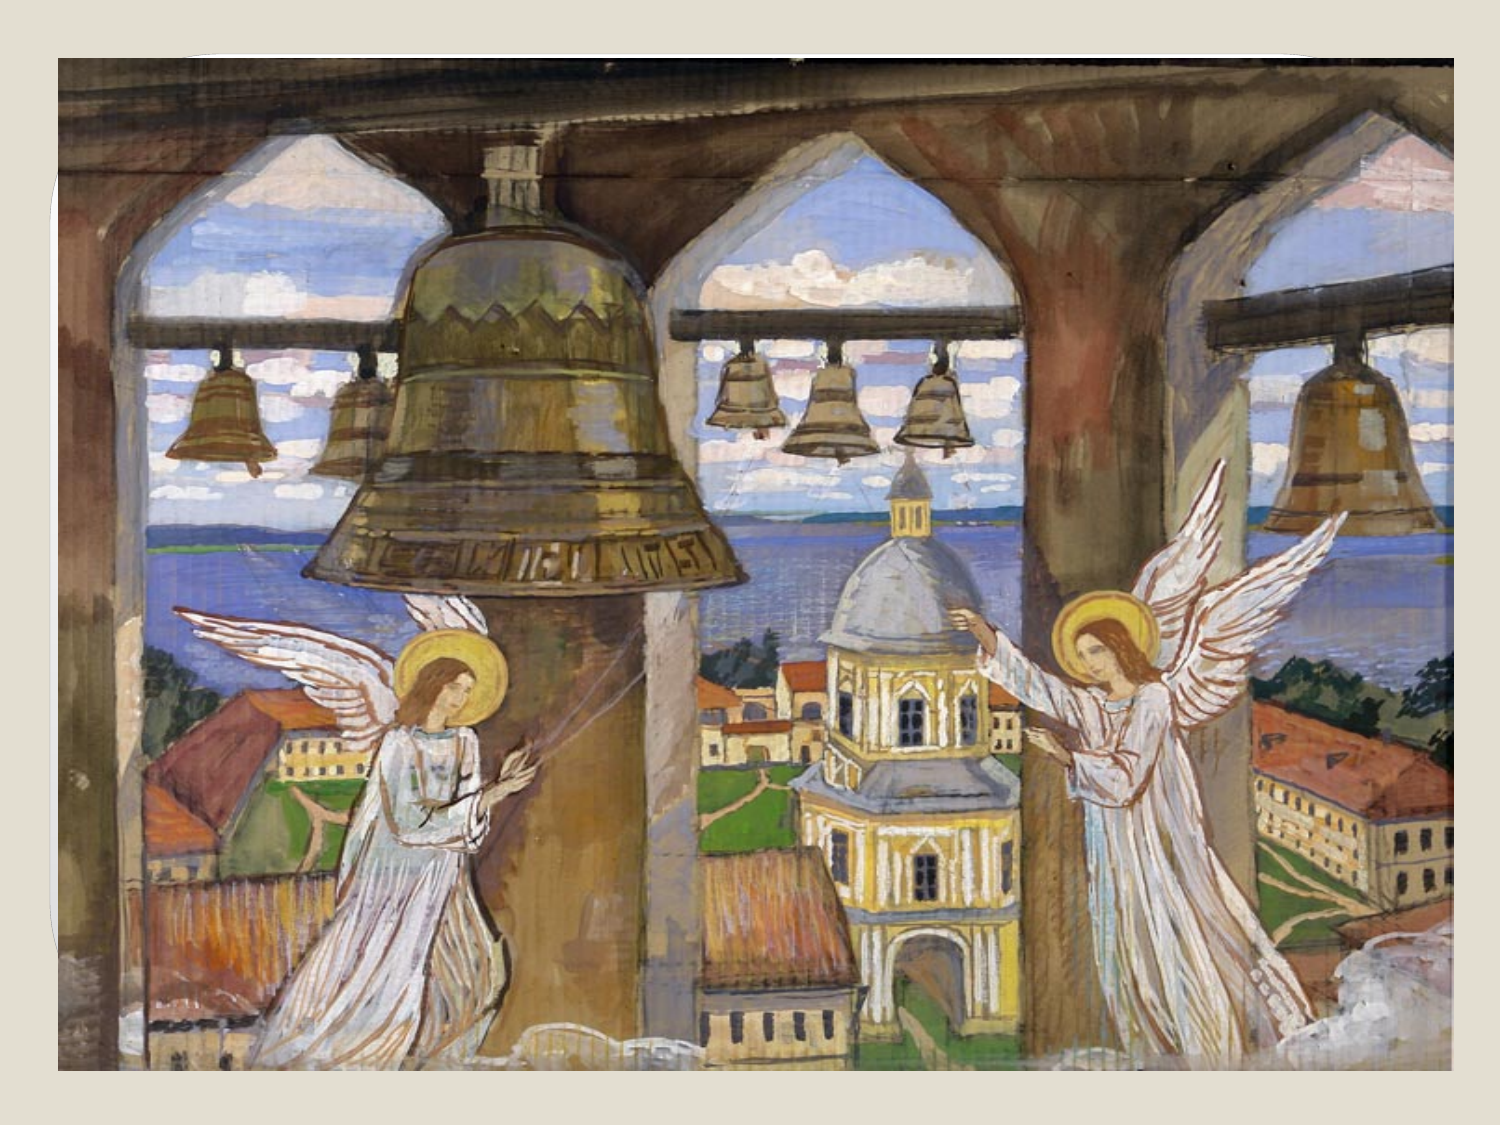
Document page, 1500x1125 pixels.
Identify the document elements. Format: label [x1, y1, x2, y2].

picture [58, 58, 1454, 1072]
